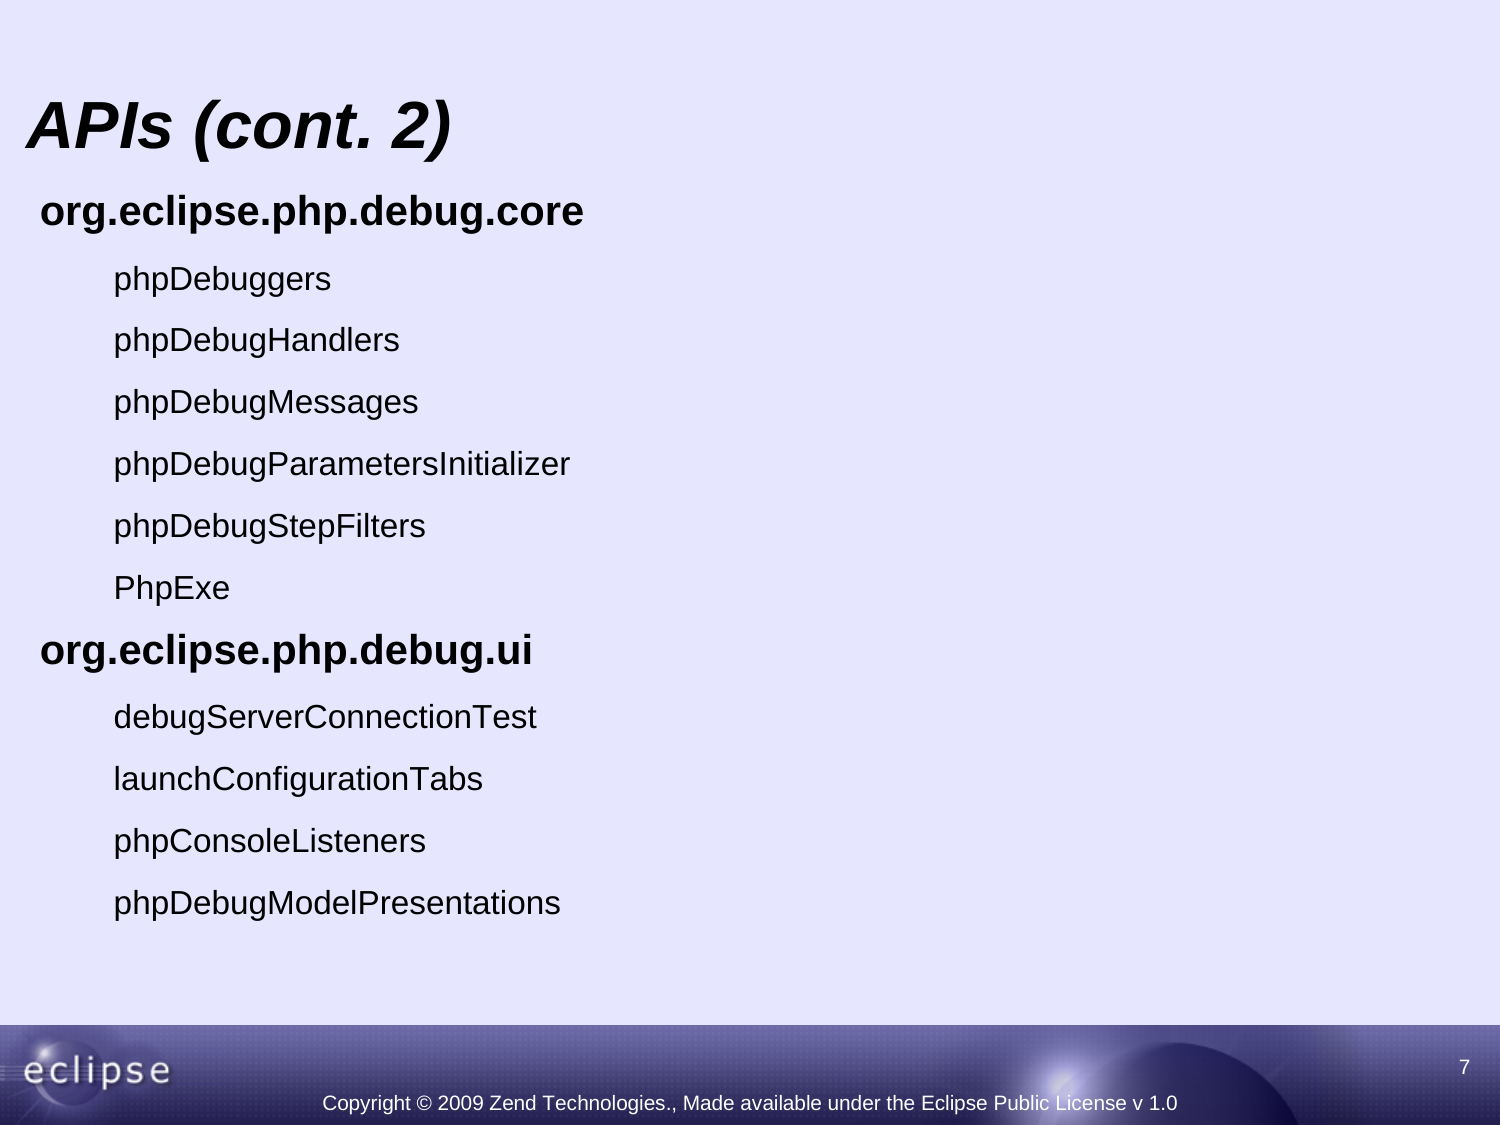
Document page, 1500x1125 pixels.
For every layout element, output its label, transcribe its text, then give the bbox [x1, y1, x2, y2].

list org.eclipse.php.debug.core phpDebuggers phpDebugHandlers phpDebugMessages phpDebugParametersInitializer phpDebugStepFilters PhpExe org.eclipse.php.debug.ui debugServerConnectionTest launchConfigurationTabs phpConsoleListeners phpDebugModelPresentations [37, 187, 1463, 1021]
title APIs (cont. 2) [26, 84, 1474, 172]
picture [0, 1025, 1500, 1125]
